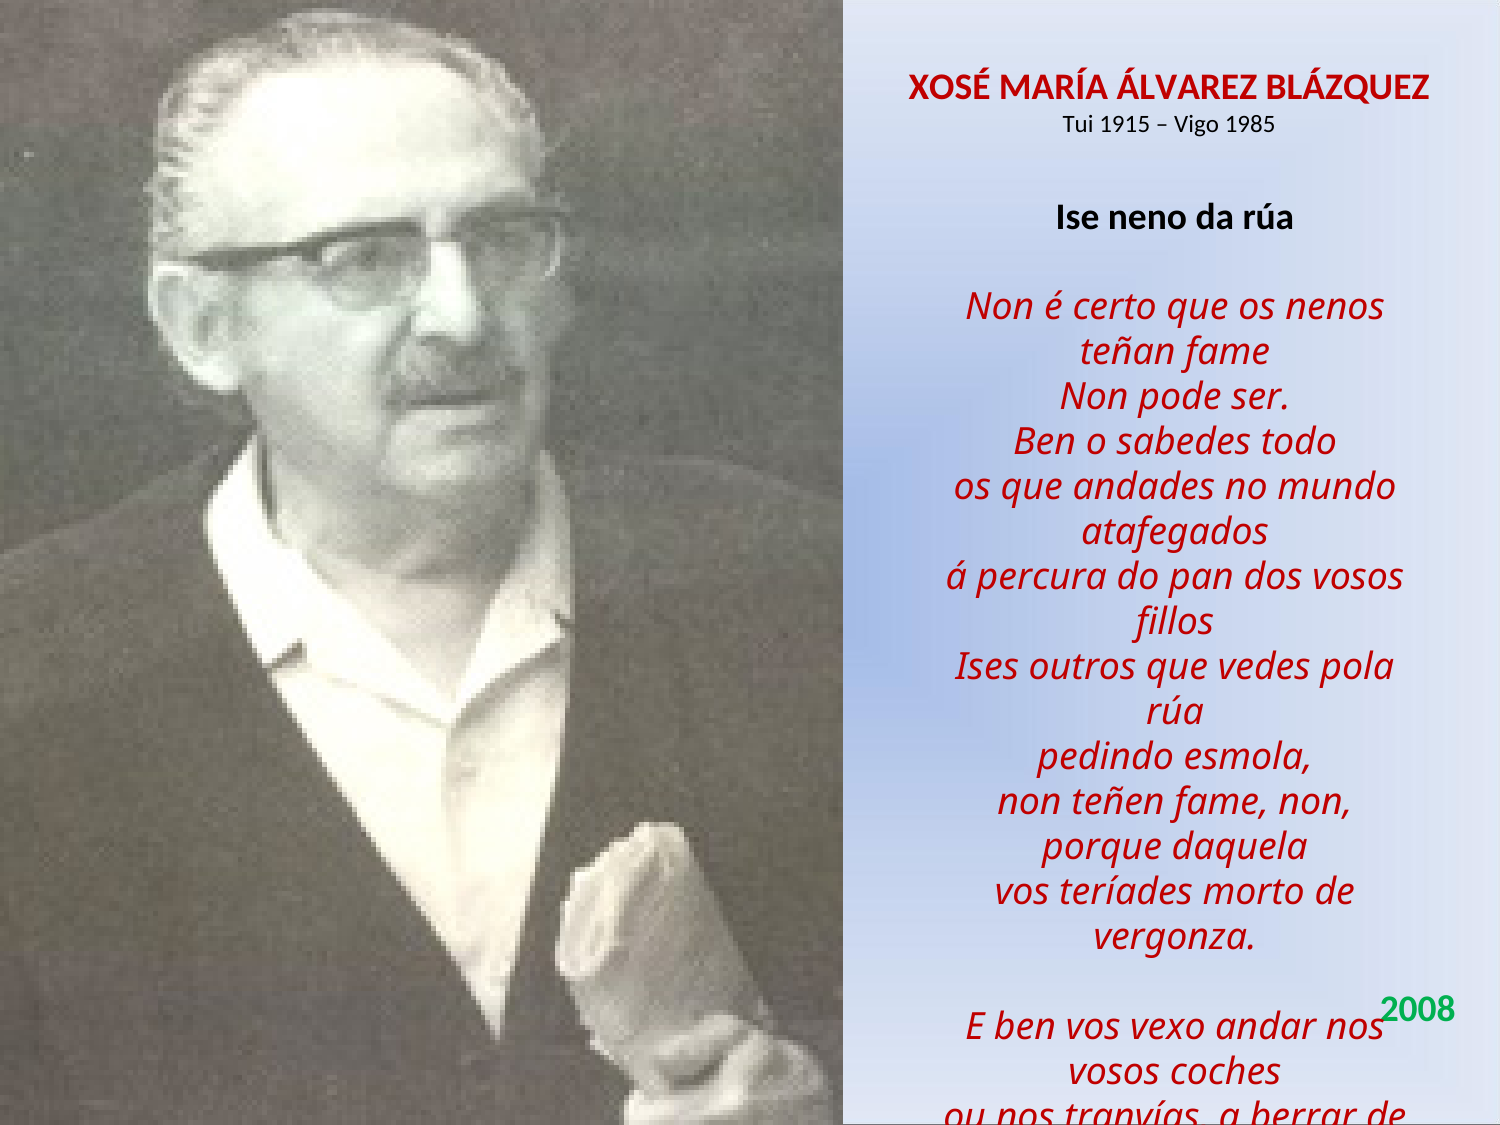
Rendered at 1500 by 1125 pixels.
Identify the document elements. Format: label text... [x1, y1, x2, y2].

text_box Ise neno da rúa Non é certo que os nenos teñan fame Non pode ser. Ben o sabedes todo os que andades no mundo atafegados á percura do pan dos vosos fillos Ises outros que vedes pola rúa pedindo esmola, non teñen fame, non, porque daquela vos teríades morto de vergonza. E ben vos vexo andar nos vosos coches ou nos tranvías, a berrar de cousas estranas, -¡viva, beba, baba, buba¡- sen reparar naquil esfarrapado que coa moura mauciña está petando na porta de ferro. ... [927, 184, 1424, 1125]
text_box 2008 [1424, 976, 1471, 1037]
text_box 2008 [1424, 1000, 1431, 1018]
picture [0, 0, 1500, 1125]
text_box XOSÉ MARÍA ÁLVAREZ BLÁZQUEZ Tui 1915 – Vigo 1985 [879, 54, 1459, 146]
